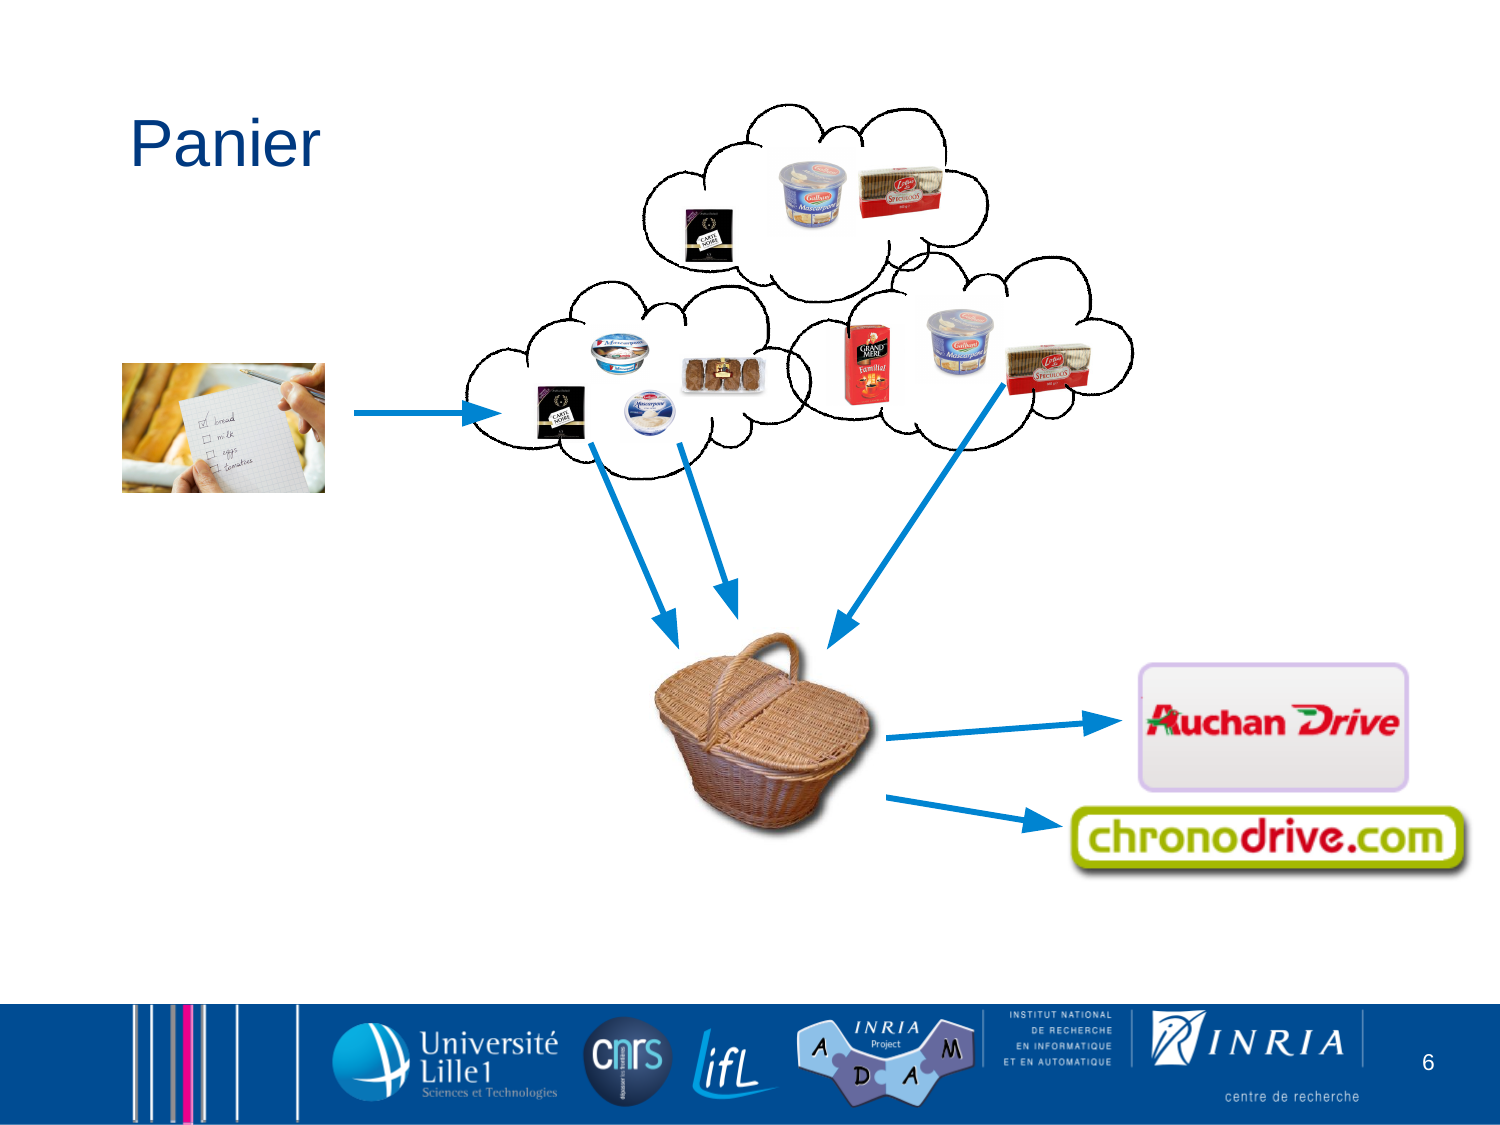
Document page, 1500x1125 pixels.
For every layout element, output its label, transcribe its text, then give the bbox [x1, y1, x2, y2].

picture [446, 88, 1149, 502]
picture [1132, 658, 1414, 799]
picture [649, 627, 886, 845]
picture [1066, 804, 1475, 886]
picture [0, 1004, 1500, 1125]
title Panier [114, 0, 1477, 188]
picture [122, 363, 325, 493]
